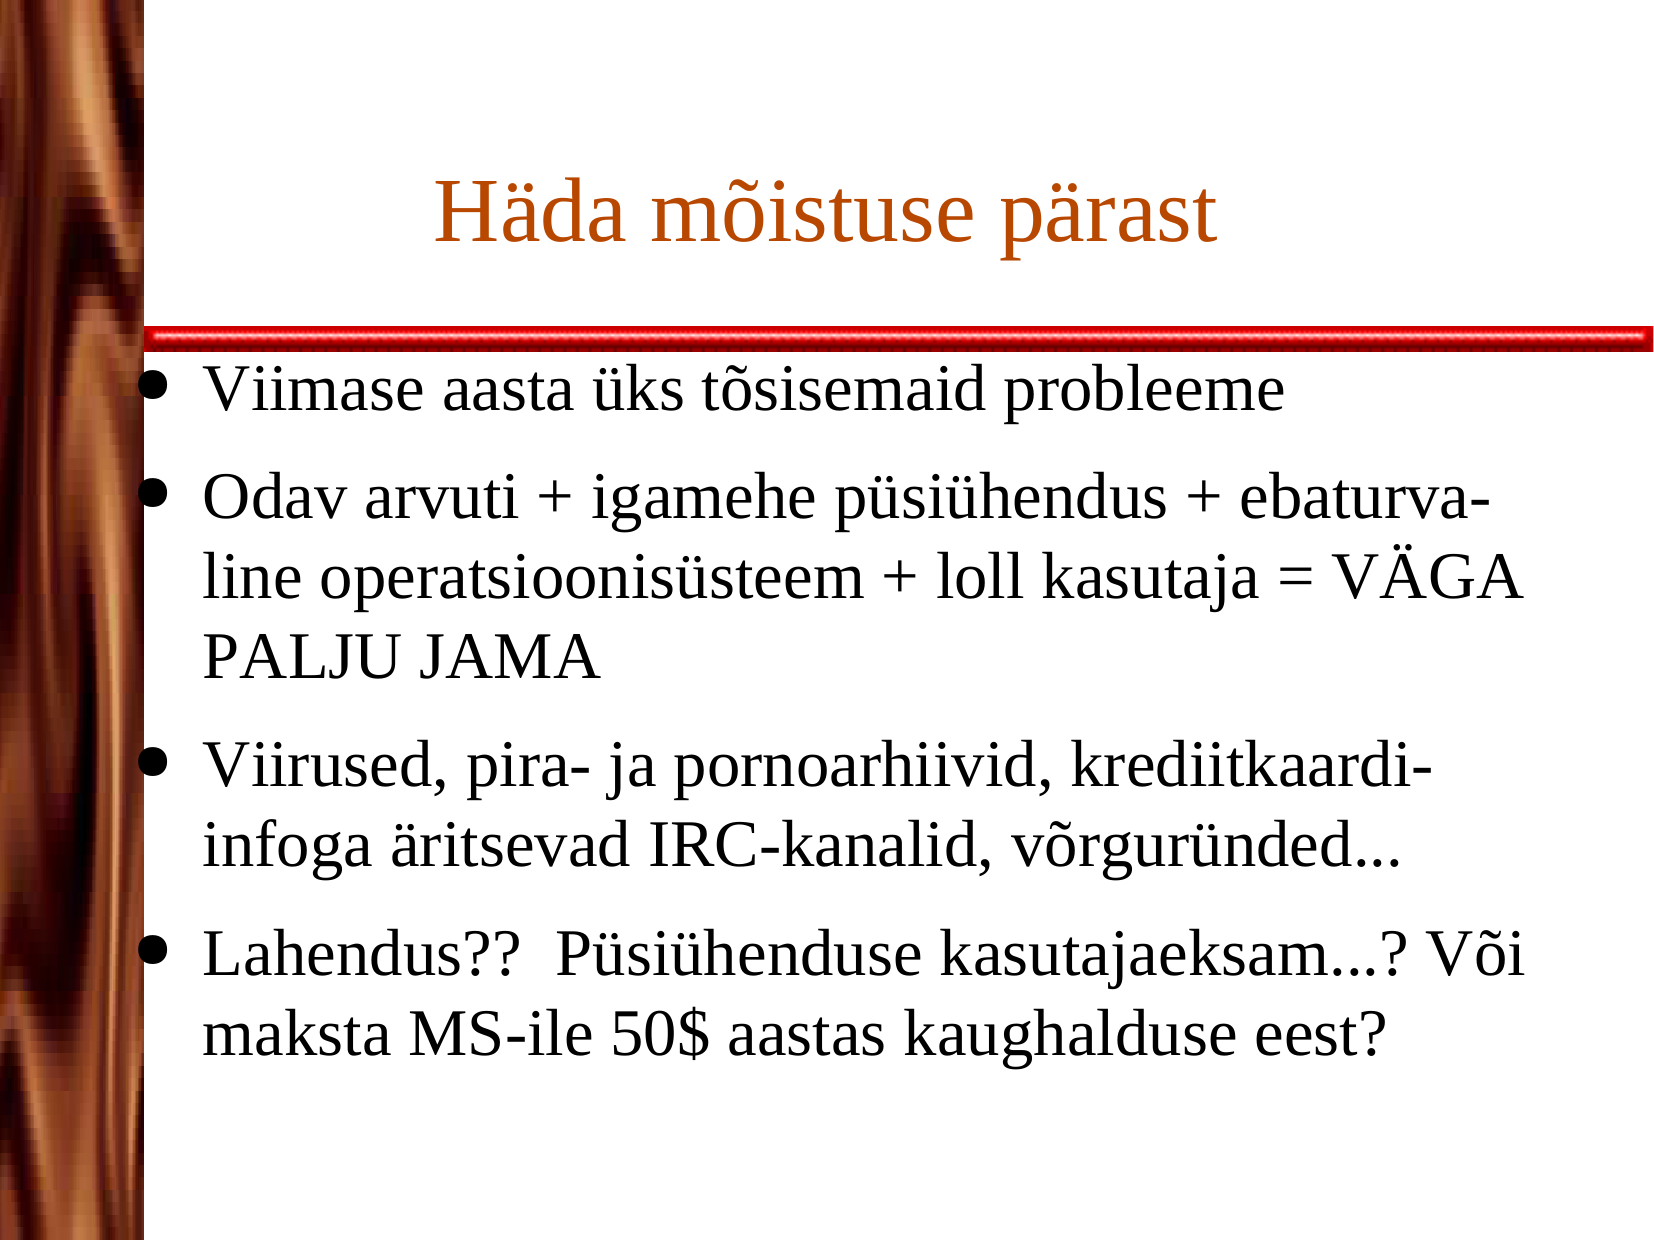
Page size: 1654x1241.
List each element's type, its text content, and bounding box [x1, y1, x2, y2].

picture [0, 0, 1654, 1240]
title Häda mõistuse pärast [121, 100, 1533, 312]
list Viimase aasta üks tõsisemaid probleeme Odav arvuti + igamehe püsiühendus + ebaturva-line operatsioonisüsteem + loll kasutaja = VÄGA PALJU JAMA Viirused, pira- ja pornoarhiivid, krediitkaardi-infoga äritsevad IRC-kanalid, võrguründed... Lahendus?? Püsiühenduse kasutajaeksam...? Või maksta MS-ile 50$ aastas kaughalduse eest? [121, 344, 1533, 1172]
